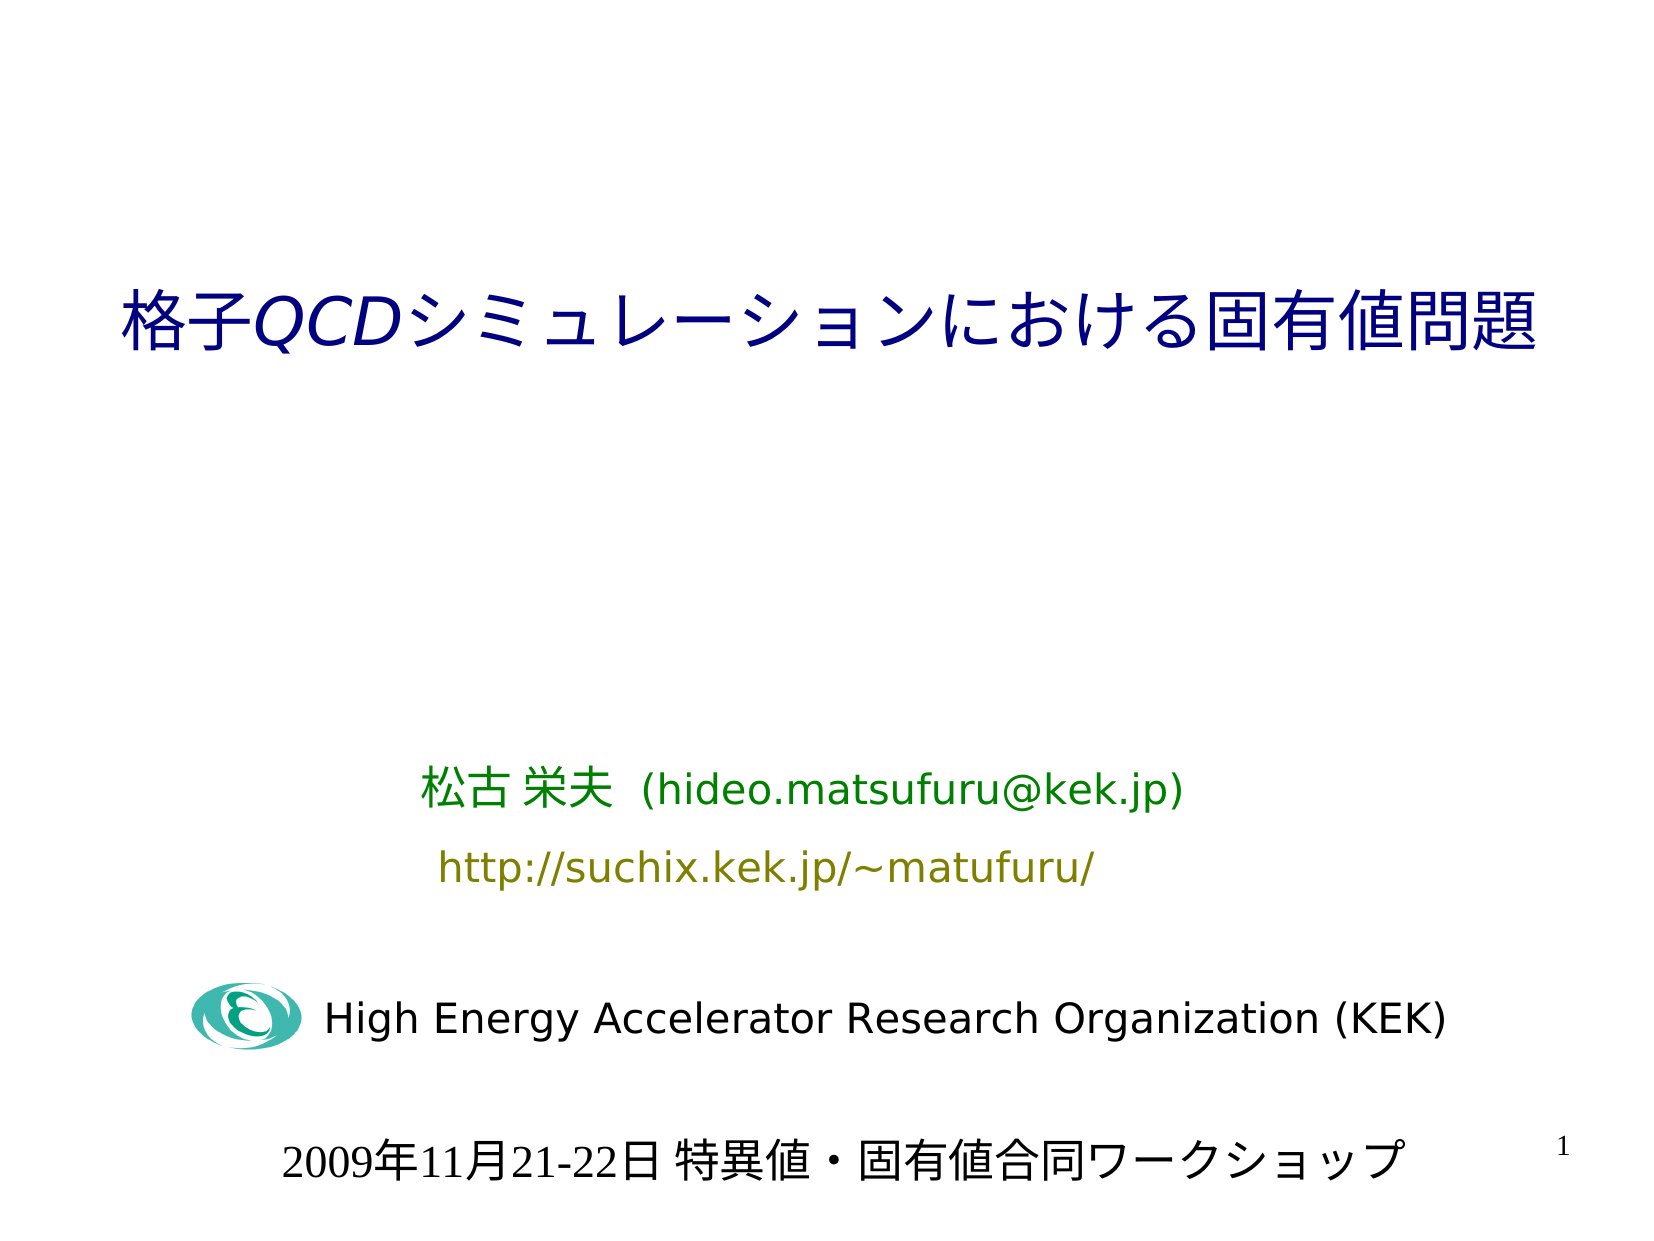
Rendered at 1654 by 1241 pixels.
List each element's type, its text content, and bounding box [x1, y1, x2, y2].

text_box 松古 栄夫 (hideo.matsufuru@kek.jp) [420, 751, 1190, 812]
text_box 2009年11月21-22日 特異値・固有値合同ワークショップ [281, 1124, 1415, 1183]
text_box http://suchix.kek.jp/~matufuru/ [437, 843, 1093, 893]
picture [187, 976, 306, 1056]
text_box High Energy Accelerator Research Organization (KEK) [323, 995, 1458, 1056]
text_box 格子QCDシミュレーションにおける固有値問題 [120, 267, 1540, 358]
